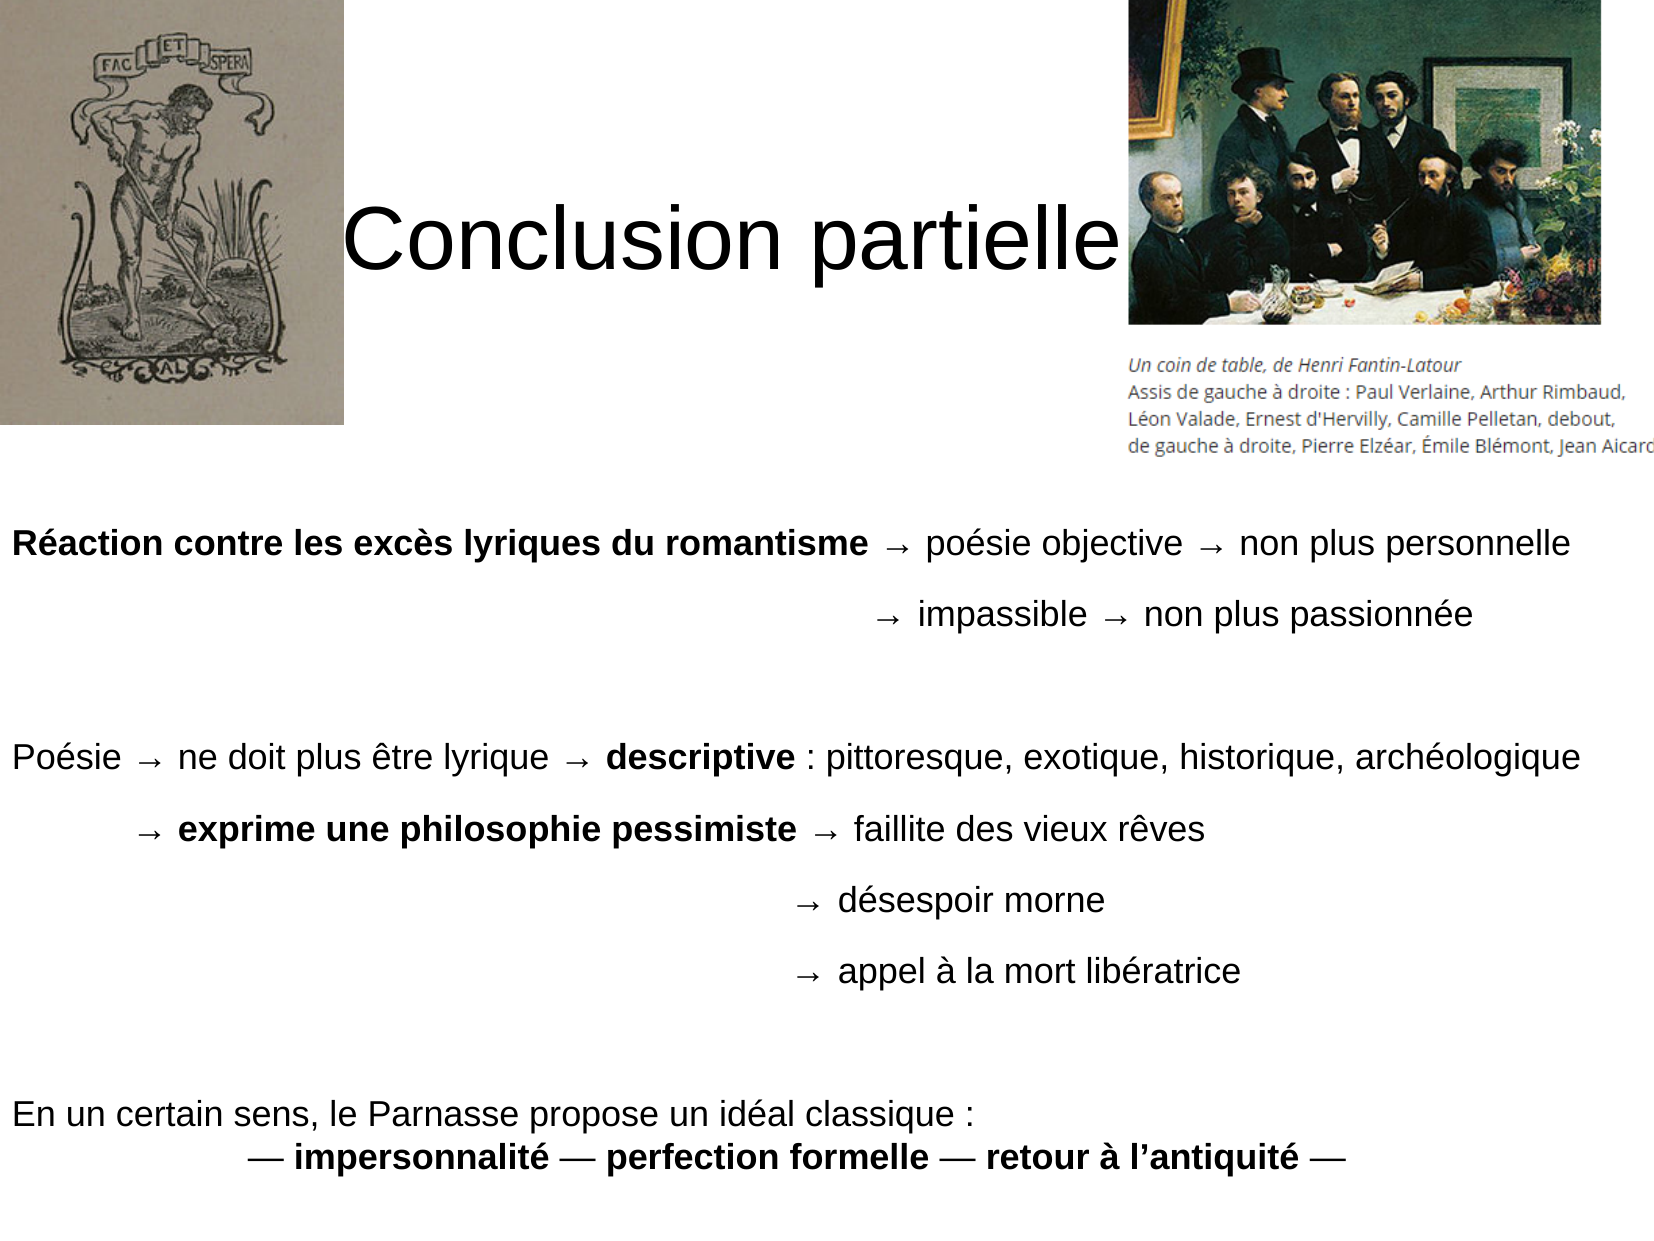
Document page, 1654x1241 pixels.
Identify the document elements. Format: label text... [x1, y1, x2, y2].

list Réaction contre les excès lyriques du romantisme → poésie objective → non plus personnelle → impassible → non plus passionnée Poésie → ne doit plus être lyrique → descriptive : pittoresque, exotique, historique, archéologique → exprime une philosophie pessimiste → faillite des vieux rêves → désespoir morne → appel à la mort libératrice En un certain sens, le Parnasse propose un idéal classique : — impersonnalité — perfection formelle — retour à l’antiquité — [11, 271, 1642, 1193]
title Conclusion partielle [344, 129, 1126, 271]
picture [1126, 0, 1654, 461]
picture [0, 0, 344, 425]
